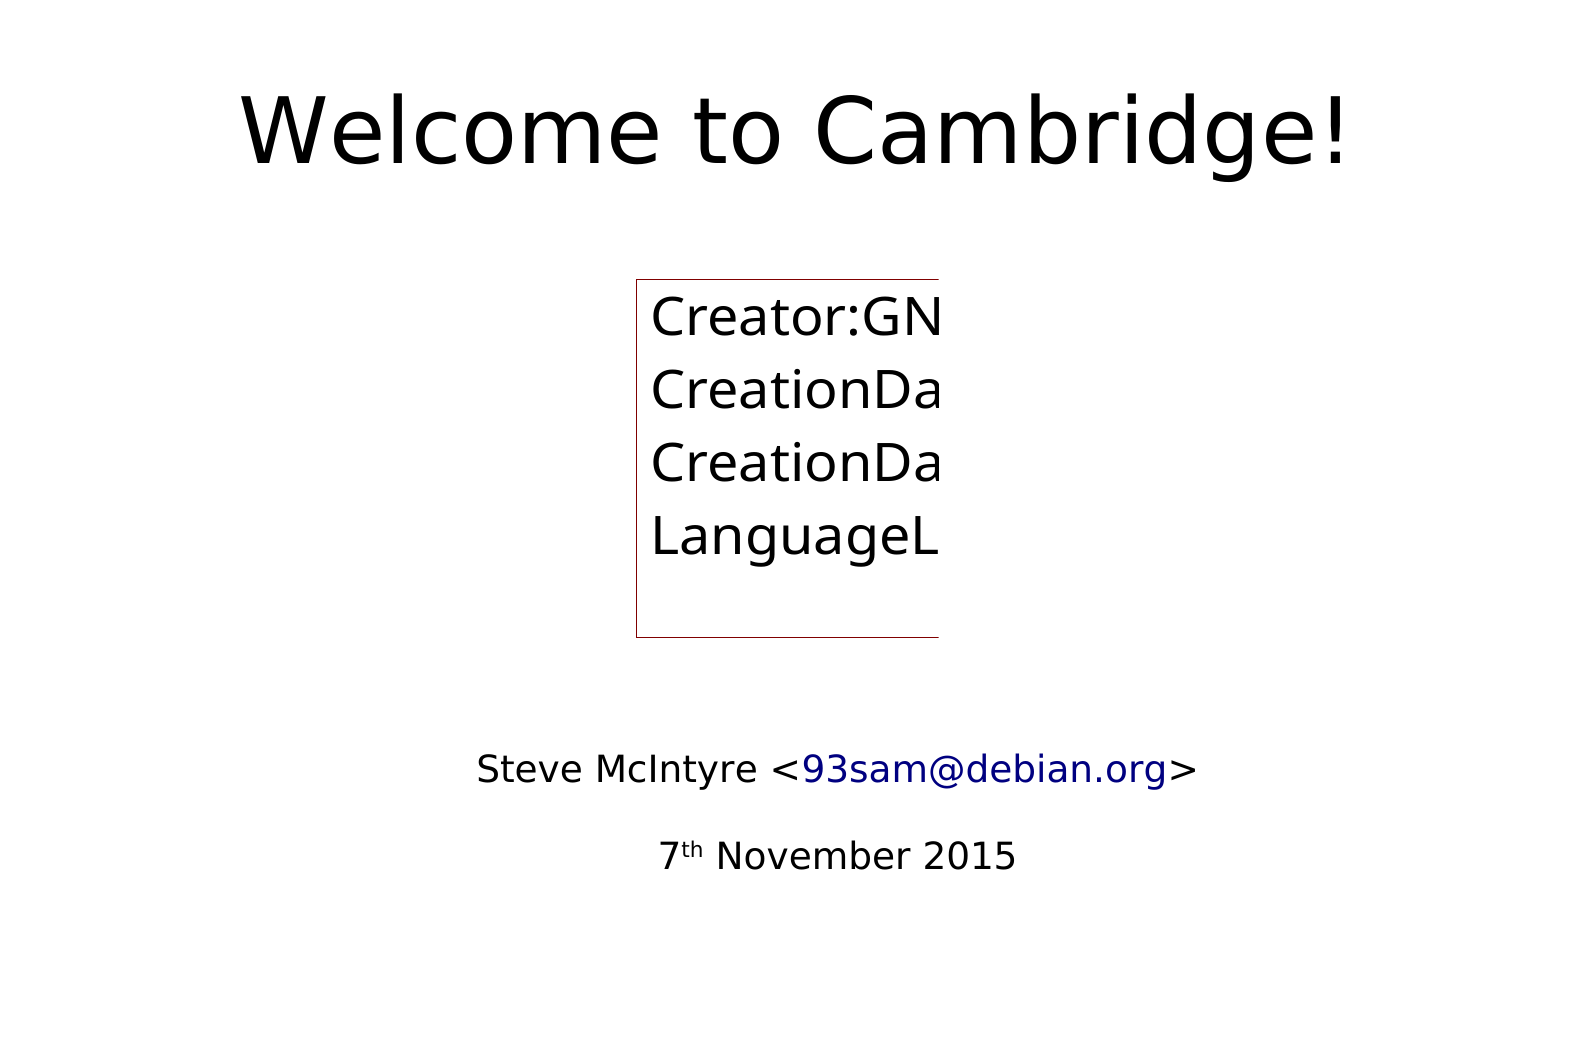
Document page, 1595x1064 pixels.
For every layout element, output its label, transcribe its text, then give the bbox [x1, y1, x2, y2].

subtitle Steve McIntyre <93sam@debian.org> 7th November 2015 [102, 562, 1538, 1064]
picture [632, 275, 939, 638]
title Welcome to Cambridge! [79, 24, 1515, 239]
